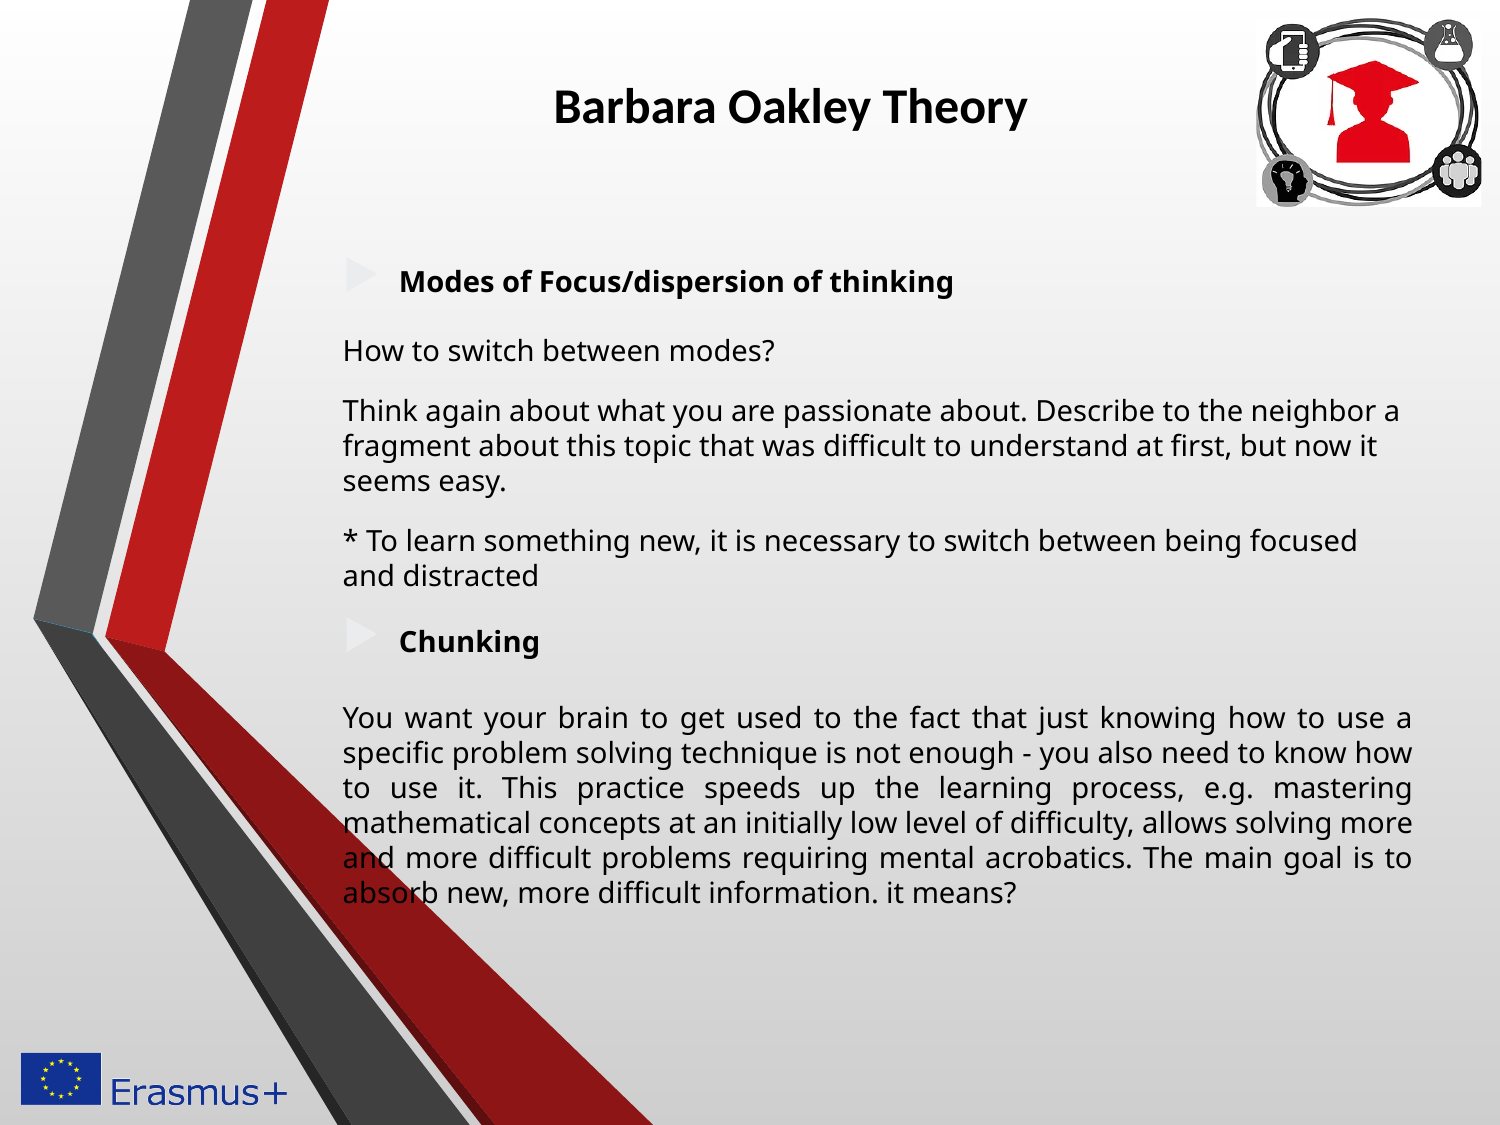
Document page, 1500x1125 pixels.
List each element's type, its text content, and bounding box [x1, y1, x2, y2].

text_box Modes of Focus/dispersion of thinking How to switch between modes? Think again about what you are passionate about. Describe to the neighbor a fragment about this topic that was difficult to understand at first, but now it seems easy. * To learn something new, it is necessary to switch between being focused and distracted Chunking You want your brain to get used to the fact that just knowing how to use a specific problem solving technique is not enough - you also need to know how to use it. This practice speeds up the learning process, e.g. mastering mathematical concepts at an initially low level of difficulty, allows solving more and more difficult problems requiring mental acrobatics. The main goal is to absorb new, more difficult information. it means? [327, 255, 1429, 944]
chart [1257, 19, 1483, 209]
picture [5, 1037, 302, 1120]
picture [1256, 18, 1482, 207]
text_box Barbara Oakley Theory [324, 66, 1256, 142]
